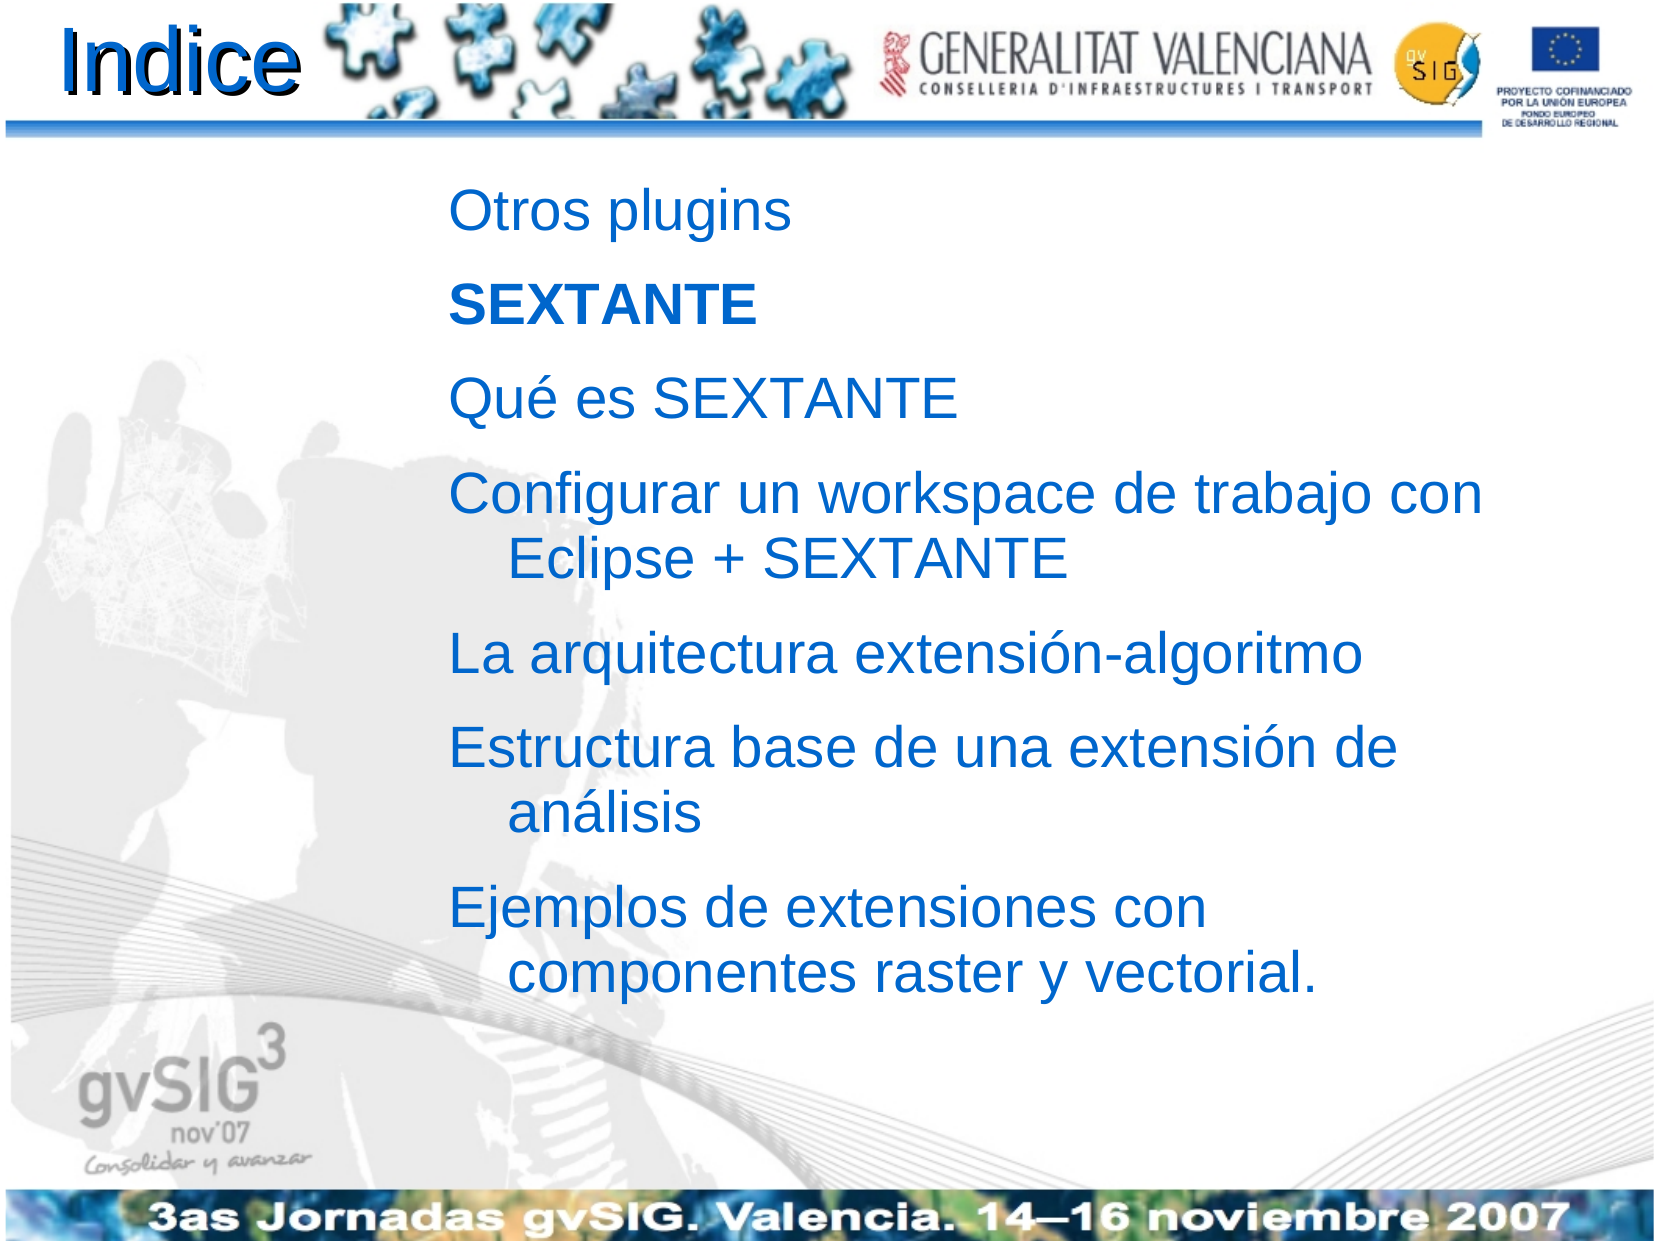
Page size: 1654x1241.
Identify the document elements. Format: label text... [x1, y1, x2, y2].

title Indice [3, 0, 355, 119]
list Otros plugins SEXTANTE Qué es SEXTANTE Configurar un workspace de trabajo con Eclipse + SEXTANTE La arquitectura extensión-algoritmo Estructura base de una extensión de análisis Ejemplos de extensiones con componentes raster y vectorial. [413, 177, 1505, 1025]
picture [5, 2, 1654, 1241]
